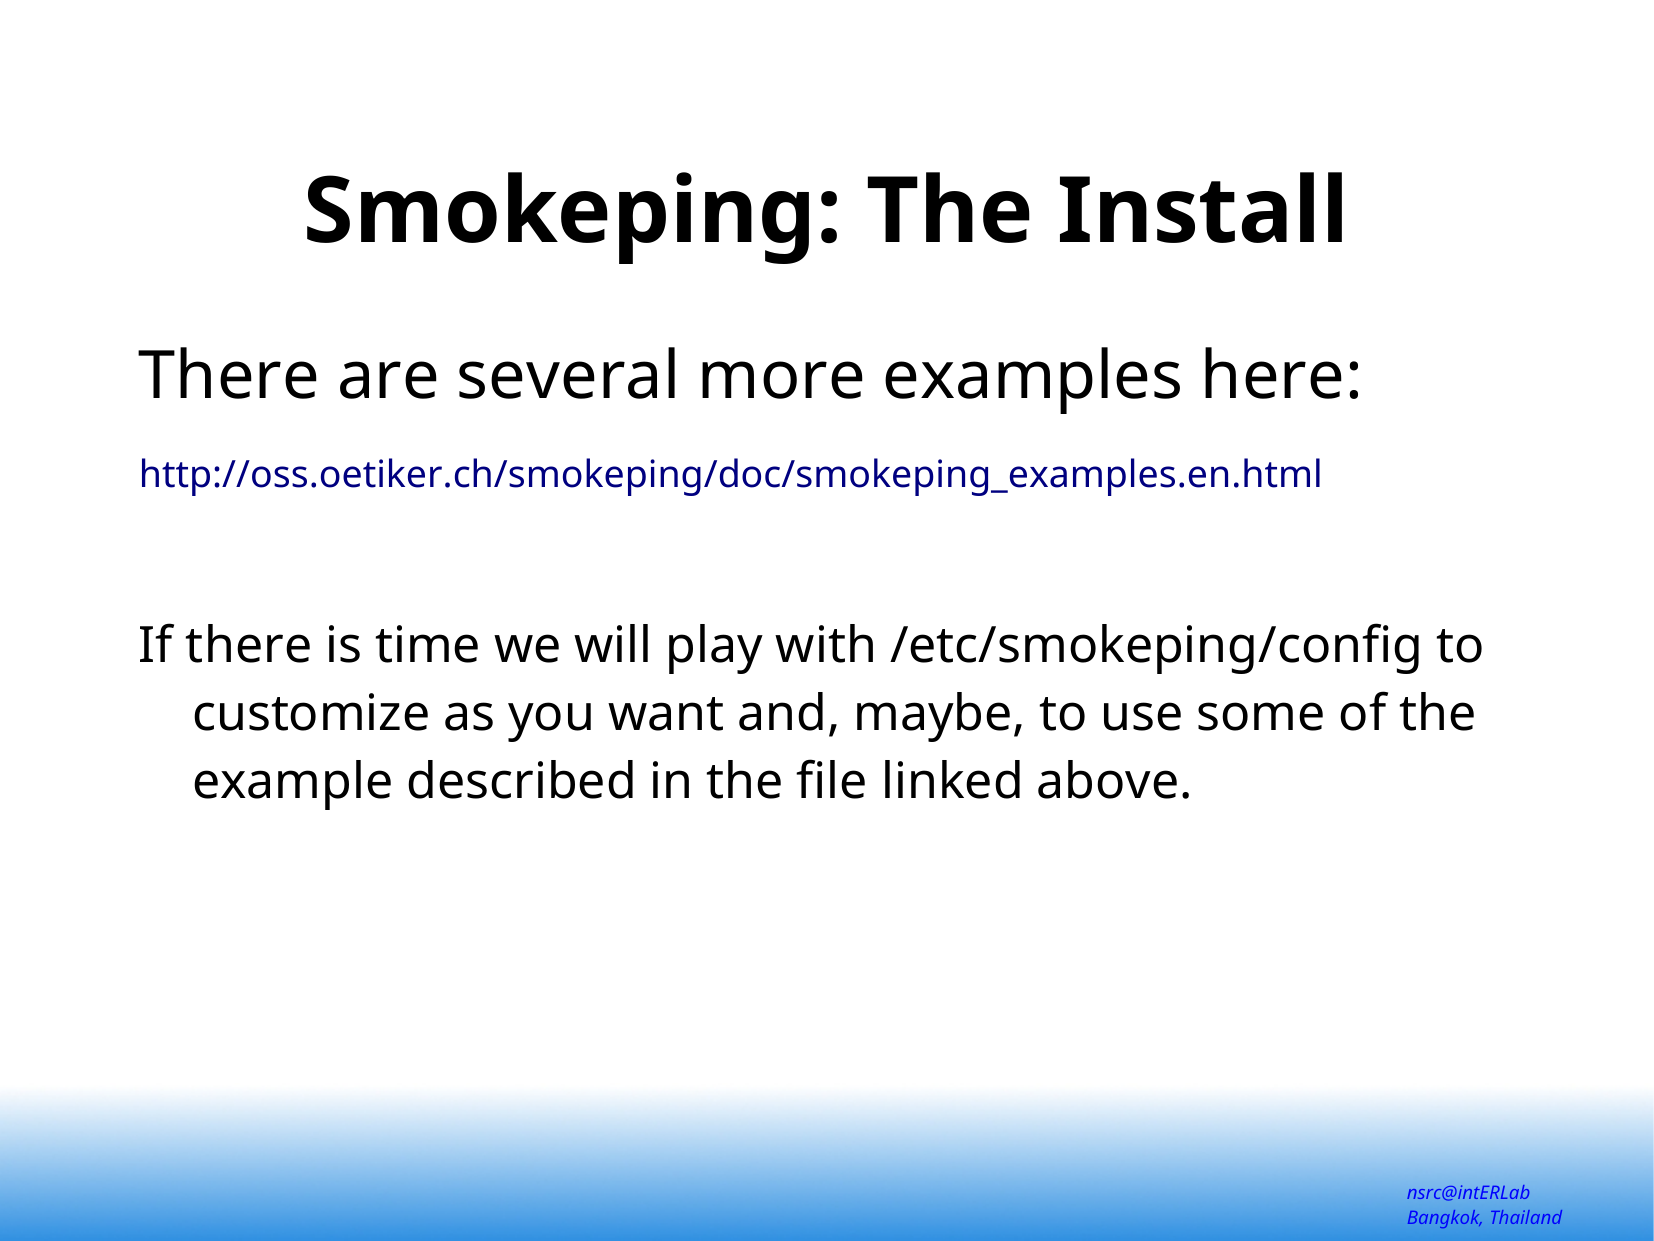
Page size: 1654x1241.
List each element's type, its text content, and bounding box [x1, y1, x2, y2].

picture [0, 1083, 1654, 1241]
title Smokeping: The Install [121, 102, 1534, 311]
list There are several more examples here: http://oss.oetiker.ch/smokeping/doc/smokeping_examples.en.html If there is time we will play with /etc/smokeping/config to customize as you want and, maybe, to use some of the example described in the file linked above. [121, 327, 1559, 1117]
